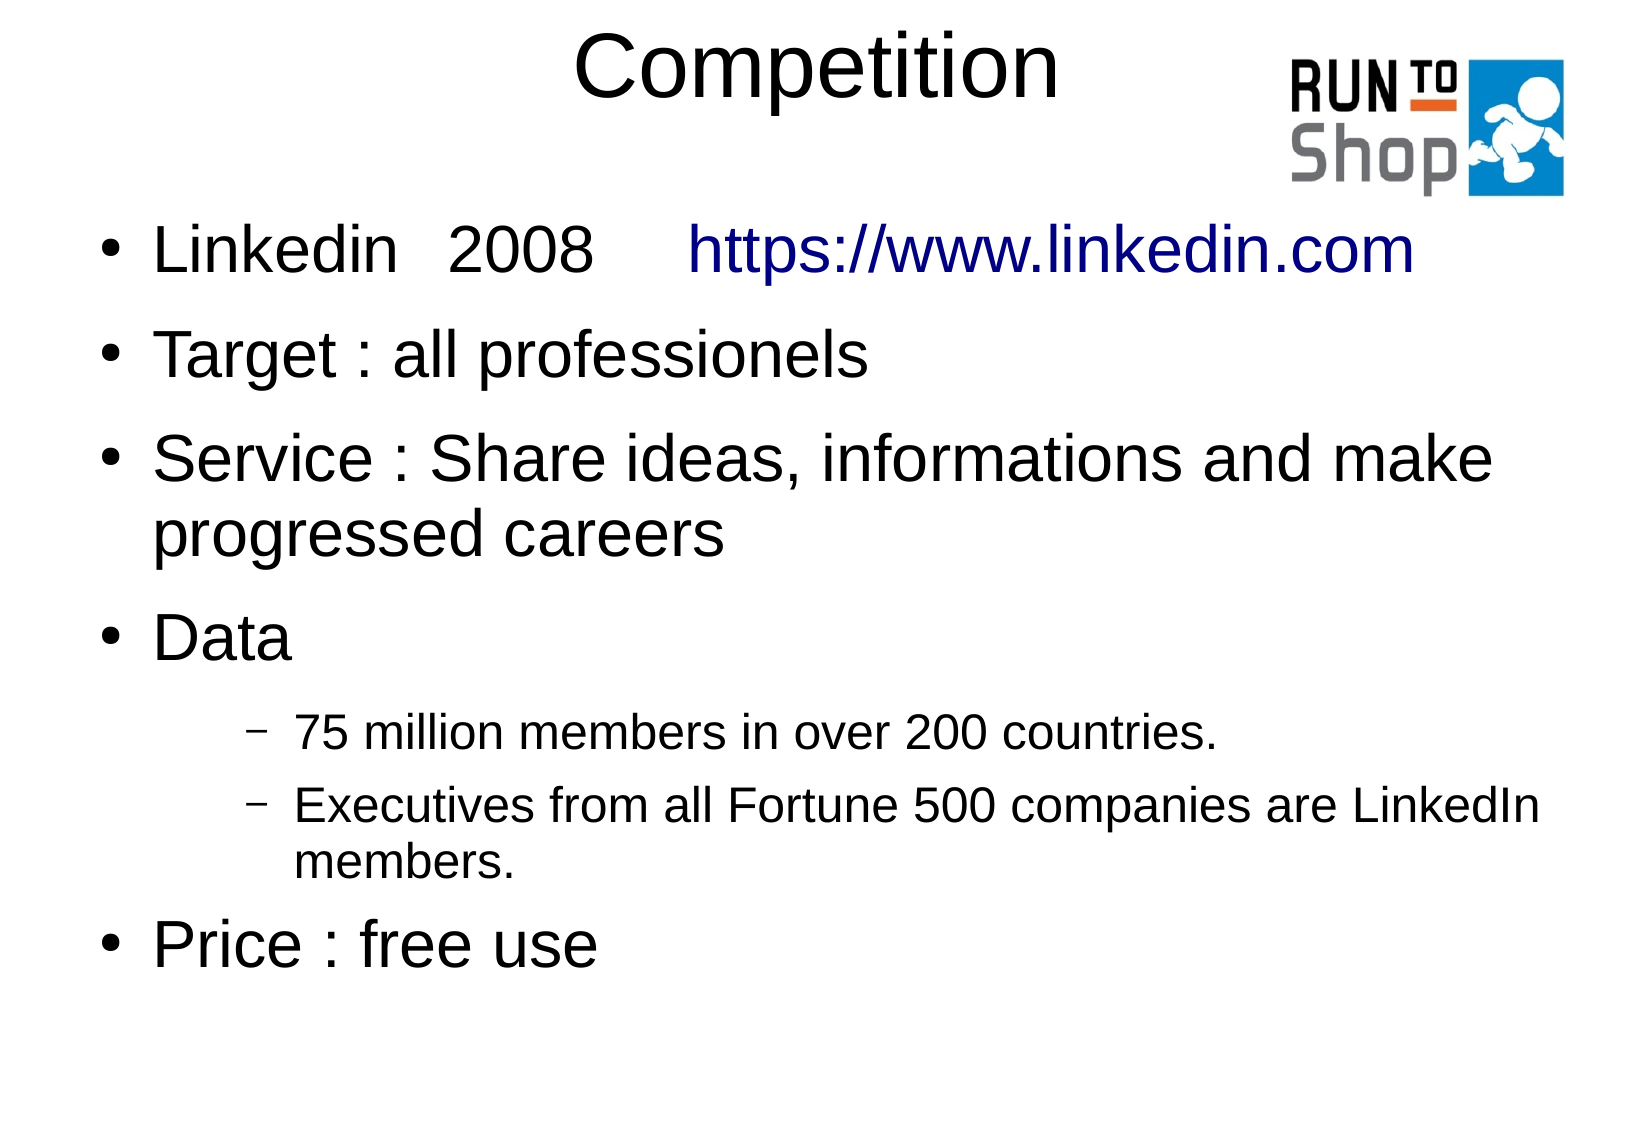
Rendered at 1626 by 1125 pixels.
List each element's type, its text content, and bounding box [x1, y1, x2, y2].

title Competition [85, 0, 1549, 154]
list Linkedin 2008 https://www.linkedin.com Target : all professionels Service : Share ideas, informations and make progressed careers Data 75 million members in over 200 countries. Executives from all Fortune 500 companies are LinkedIn members. Price : free use [81, 212, 1544, 1068]
picture [1288, 58, 1565, 198]
